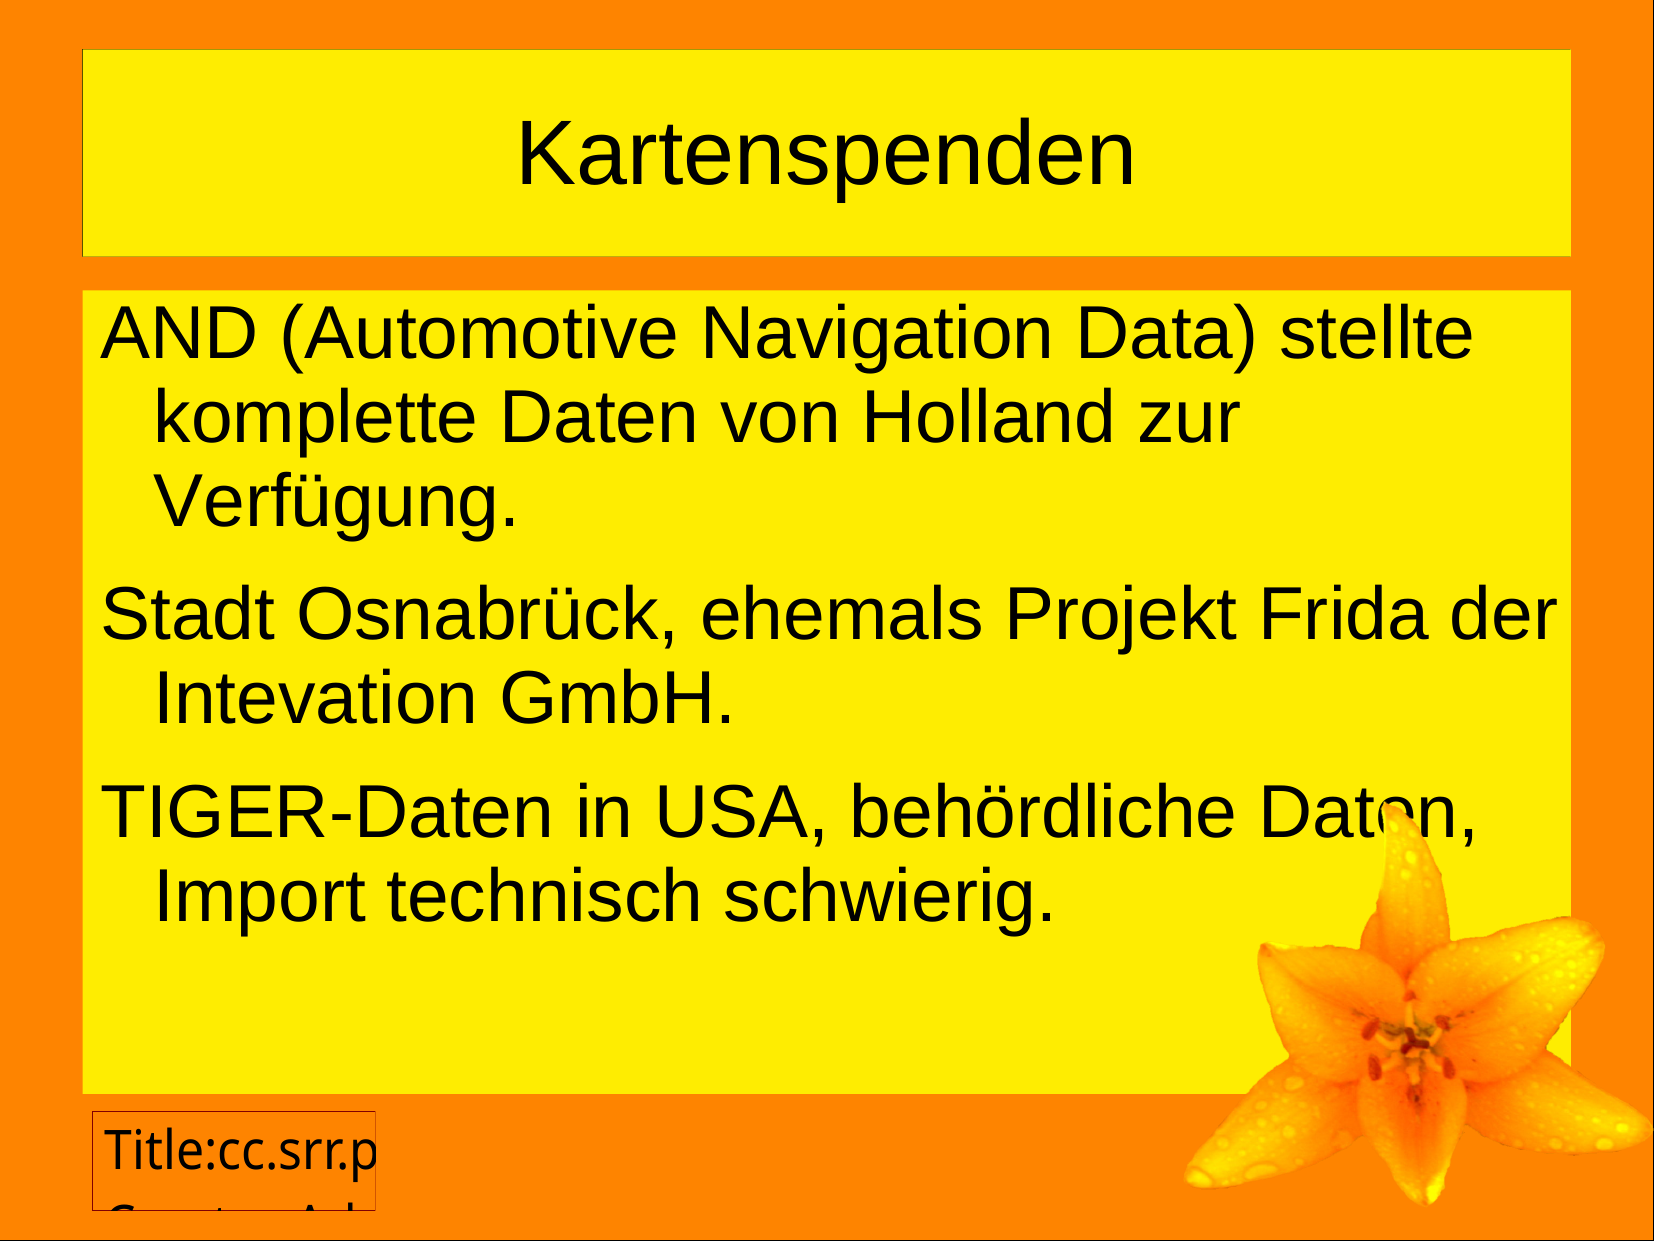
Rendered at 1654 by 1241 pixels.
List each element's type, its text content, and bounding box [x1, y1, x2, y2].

text_box [0, 0, 1654, 1241]
list AND (Automotive Navigation Data) stellte komplette Daten von Holland zur Verfügung. Stadt Osnabrück, ehemals Projekt Frida der Intevation GmbH. TIGER-Daten in USA, behördliche Daten, Import technisch schwierig. [82, 290, 1571, 1094]
picture [88, 1108, 376, 1211]
picture [1181, 767, 1654, 1241]
title Kartenspenden [82, 49, 1571, 257]
